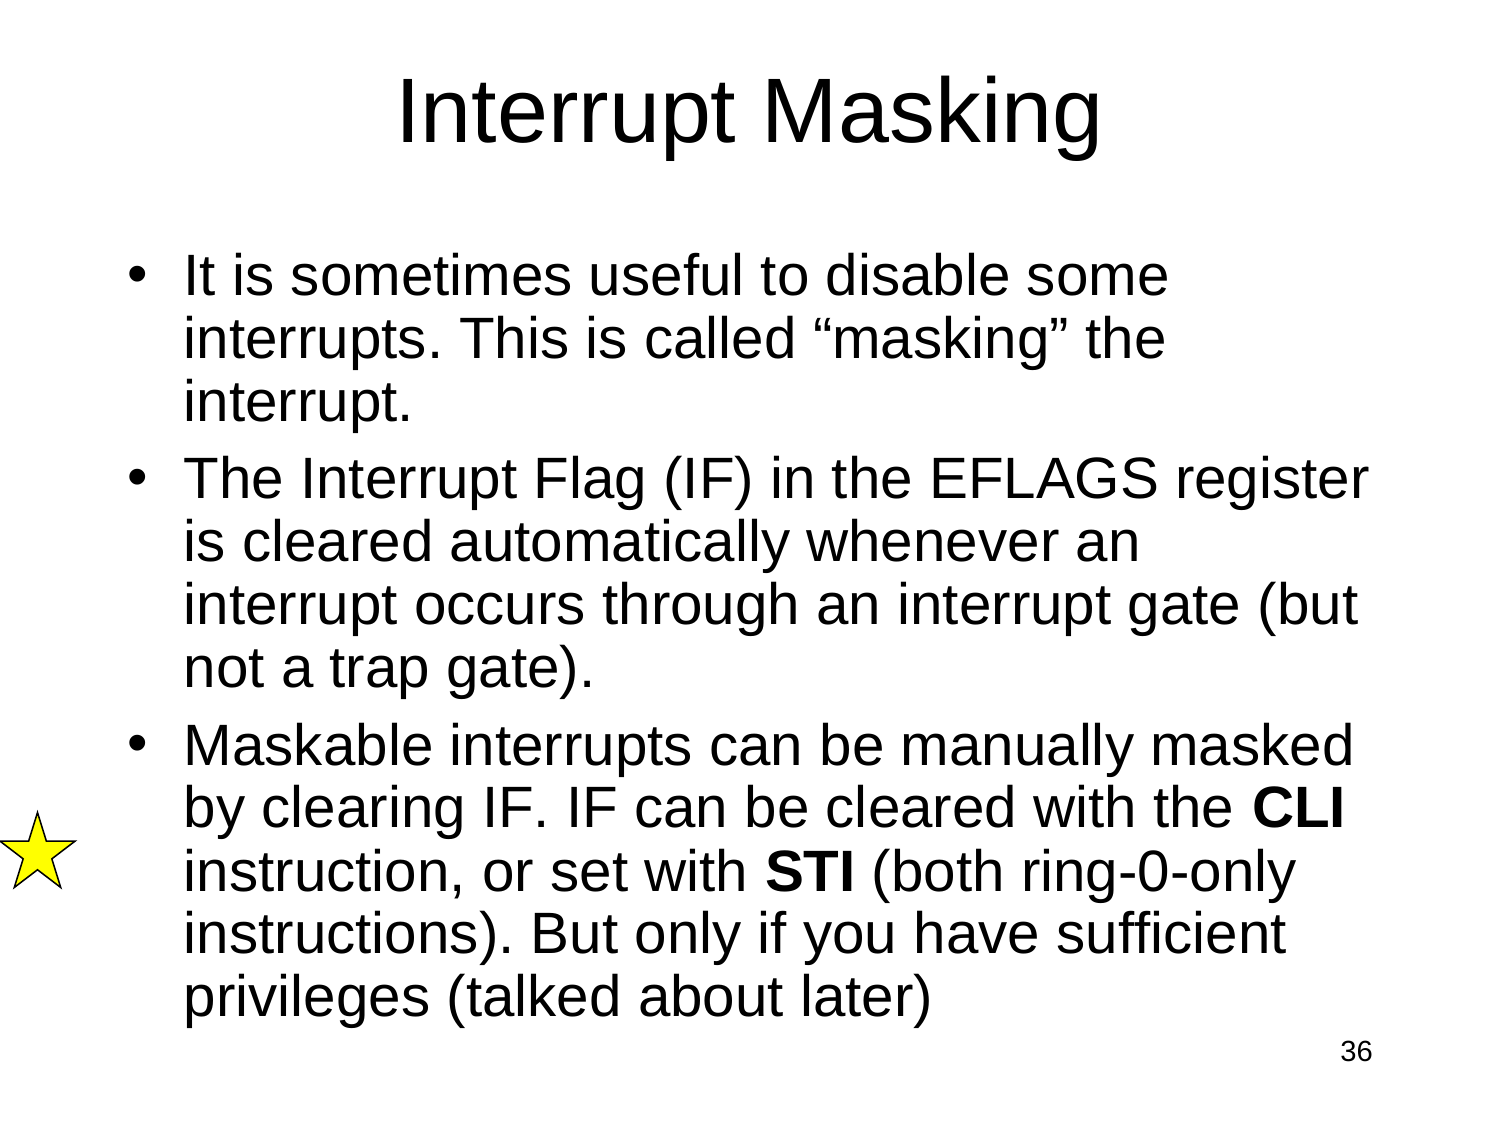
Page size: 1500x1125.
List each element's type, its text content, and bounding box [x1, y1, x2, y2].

text_box [0, 812, 76, 888]
text_box <number> [1074, 1038, 1388, 1101]
title Interrupt Masking [112, 12, 1388, 201]
list It is sometimes useful to disable some interrupts. This is called “masking” the interrupt. The Interrupt Flag (IF) in the EFLAGS register is cleared automatically whenever an interrupt occurs through an interrupt gate (but not a trap gate). Maskable interrupts can be manually masked by clearing IF. IF can be cleared with the CLI instruction, or set with STI (both ring-0-only instructions). But only if you have sufficient privileges (talked about later) [112, 237, 1388, 1038]
